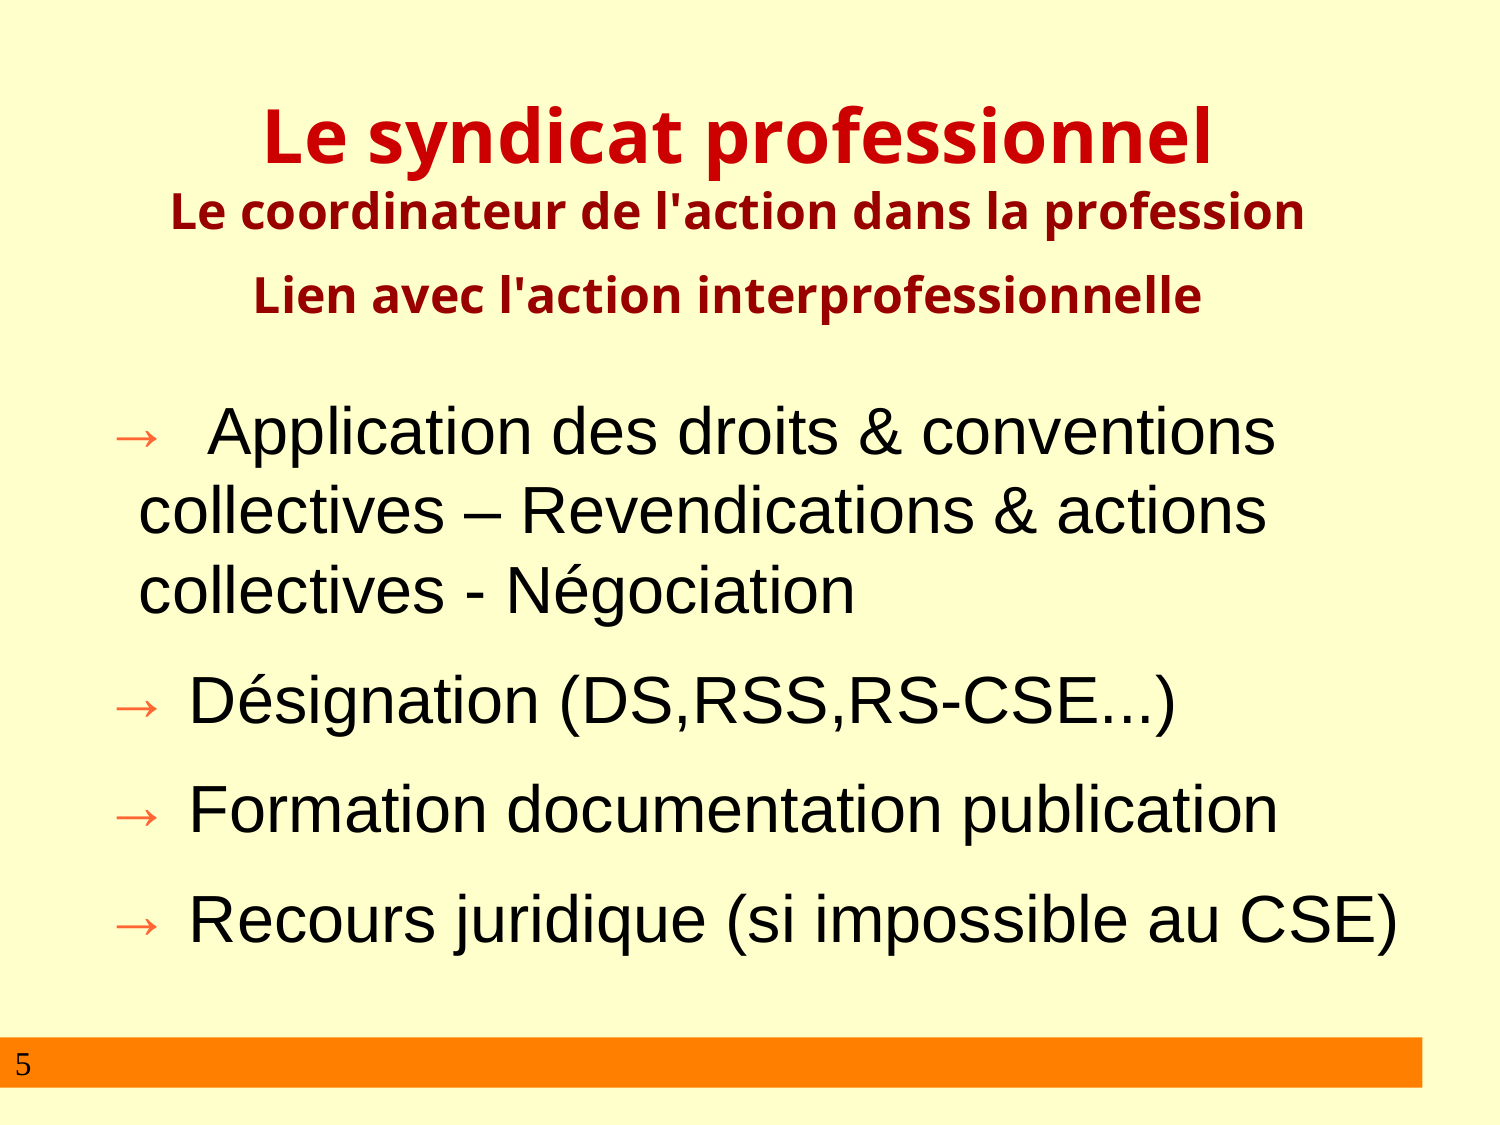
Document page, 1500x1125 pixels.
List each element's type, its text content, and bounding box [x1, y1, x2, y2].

text_box <numéro> [0, 1037, 1423, 1088]
list Application des droits & conventions collectives – Revendications & actions collectives - Négociation Désignation (DS,RSS,RS-CSE...) Formation documentation publication Recours juridique (si impossible au CSE) [88, 219, 1418, 1038]
title Le syndicat professionnel Le coordinateur de l'action dans la profession Lien avec l'action interprofessionnelle [29, 56, 1447, 362]
